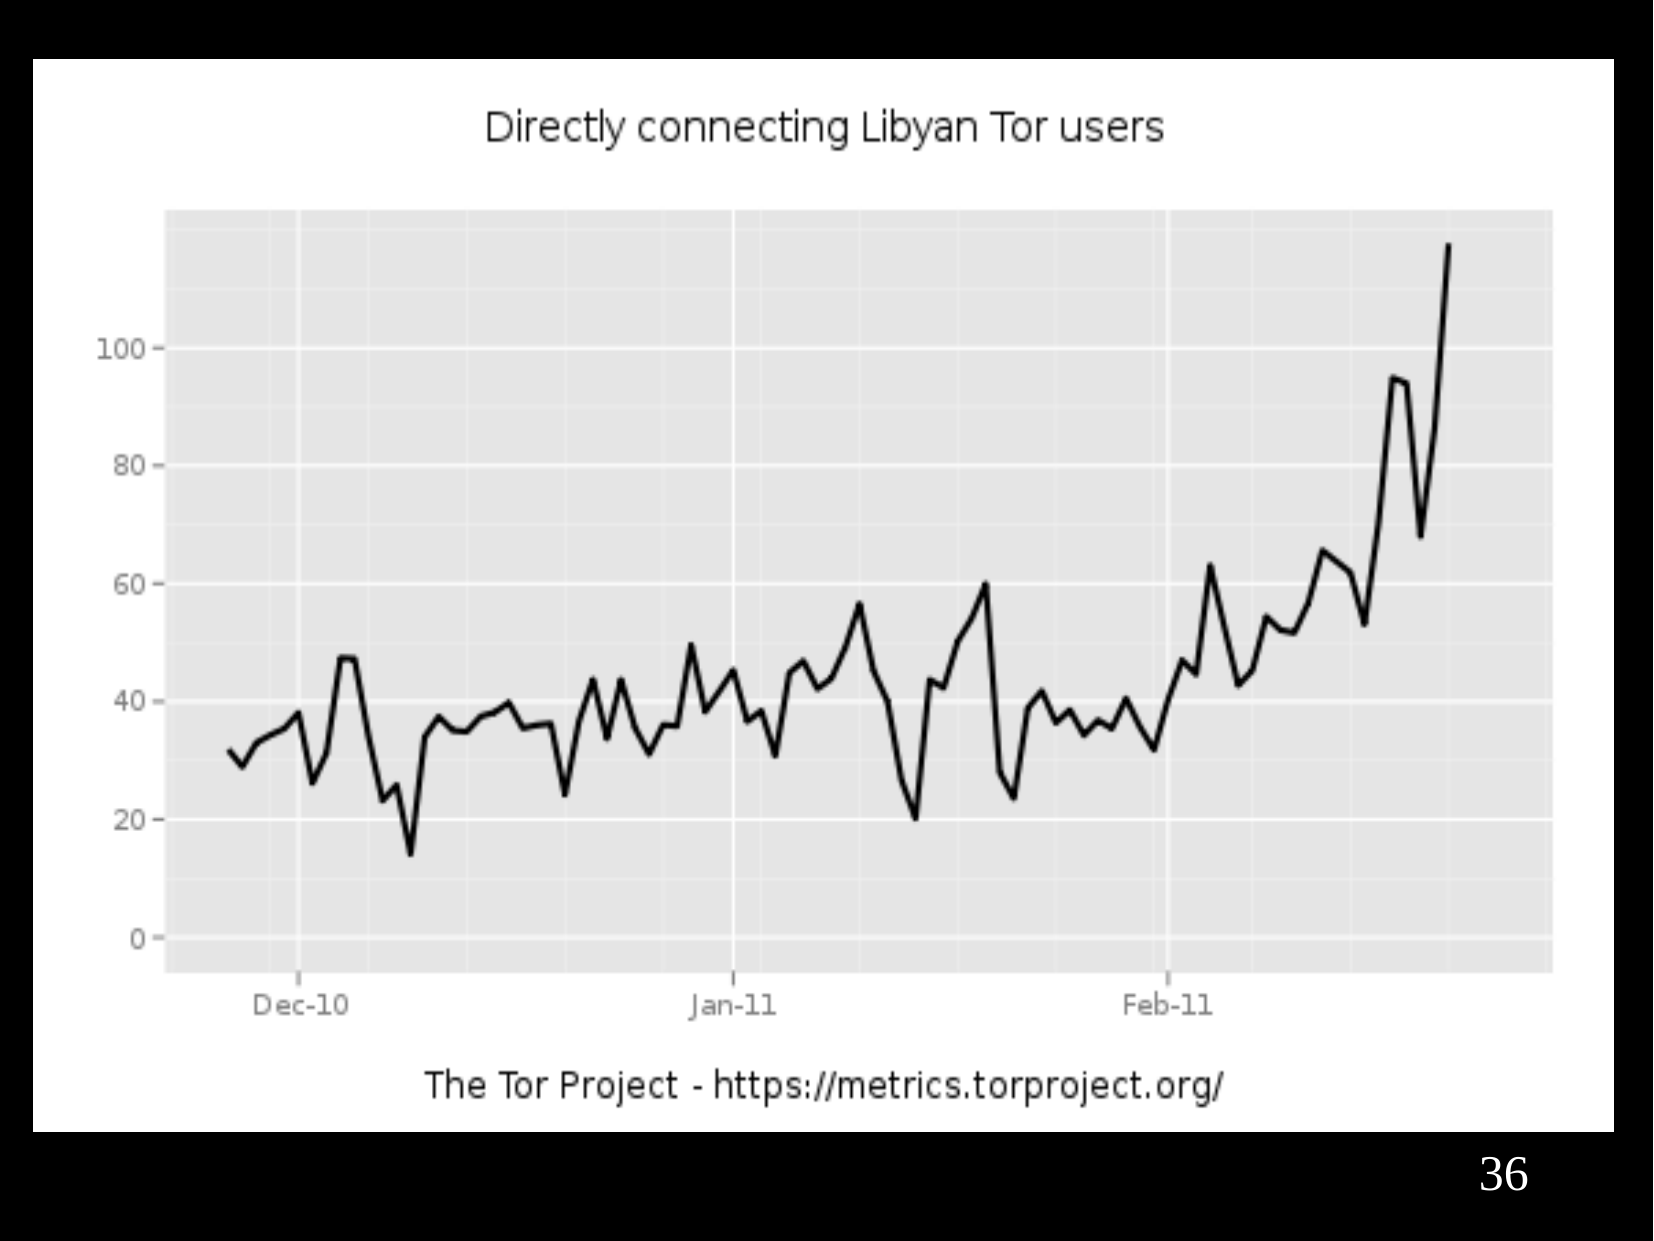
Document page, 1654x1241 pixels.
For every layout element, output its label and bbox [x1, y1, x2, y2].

picture [33, 59, 1614, 1132]
